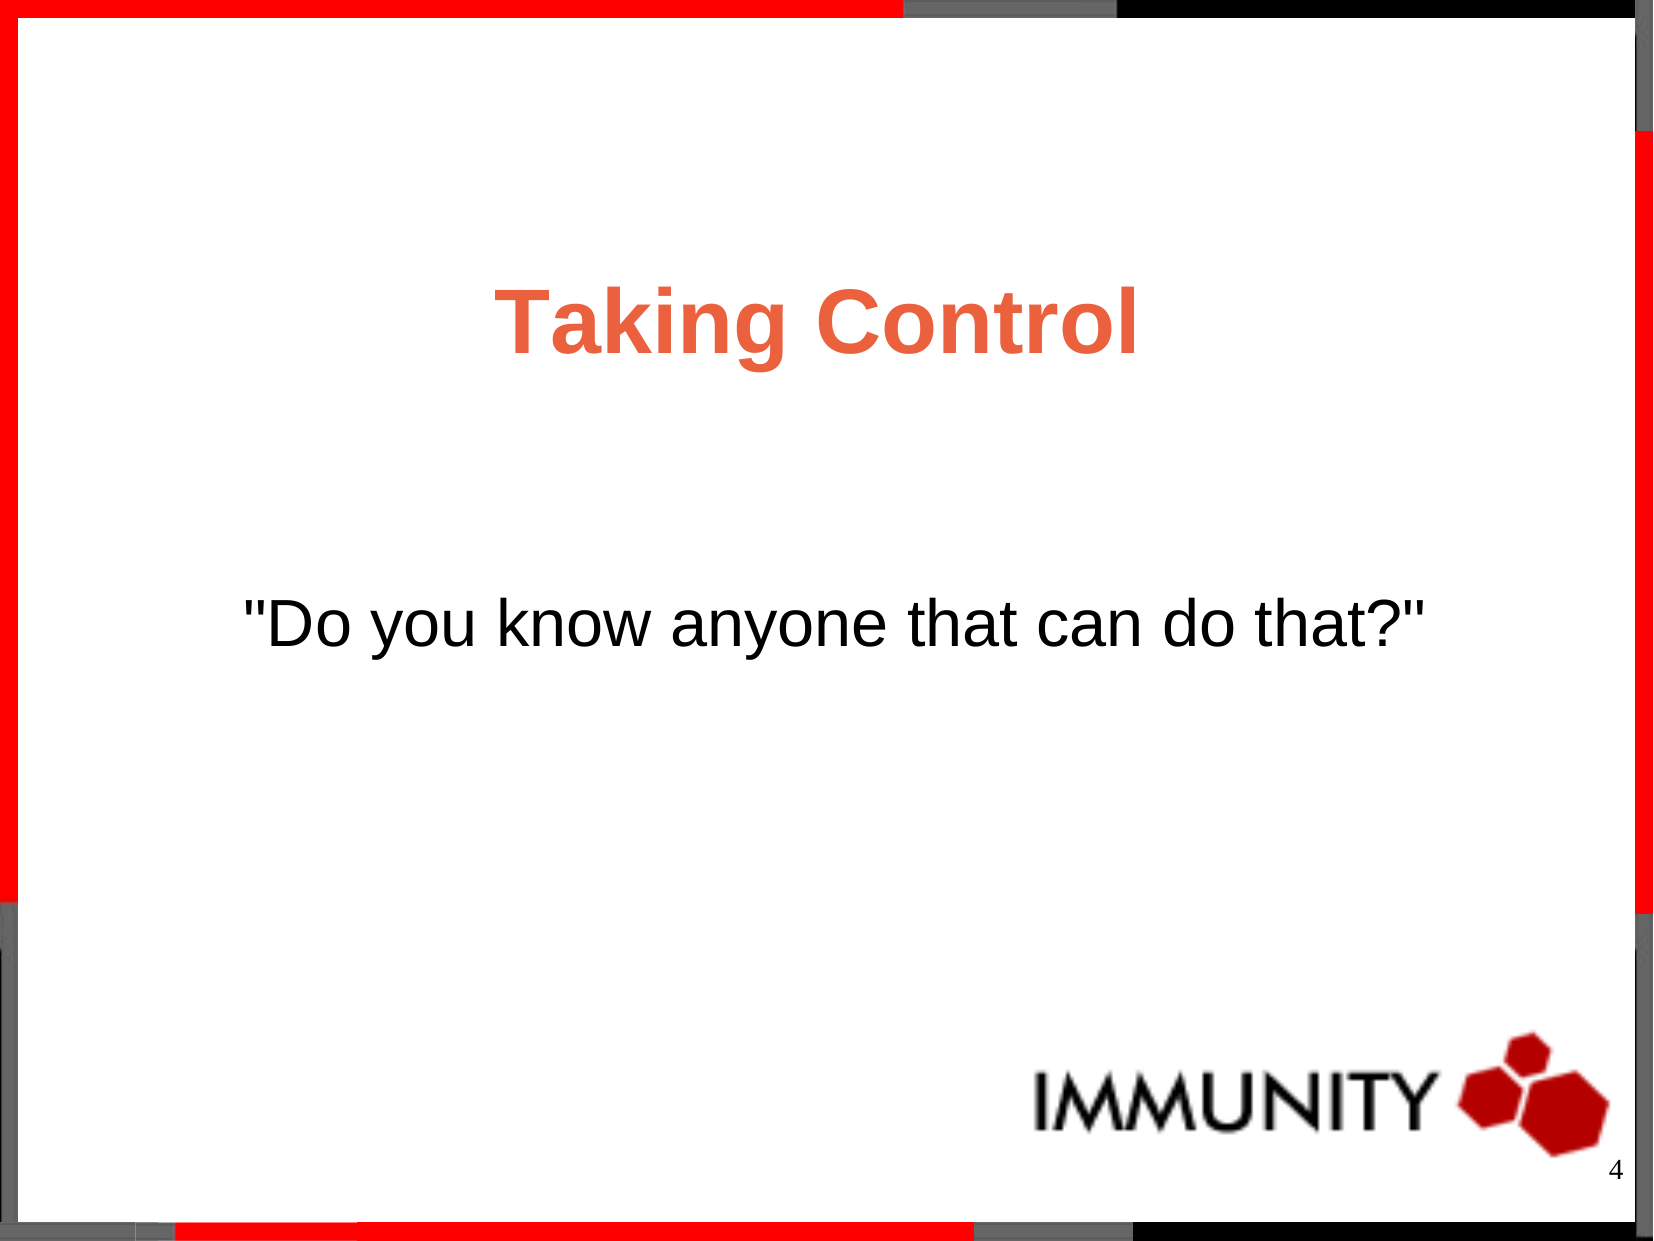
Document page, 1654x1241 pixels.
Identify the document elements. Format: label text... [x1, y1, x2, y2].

list "Do you know anyone that can do that?" [82, 586, 1571, 828]
picture [0, 0, 1653, 1241]
title Taking Control [74, 218, 1563, 426]
